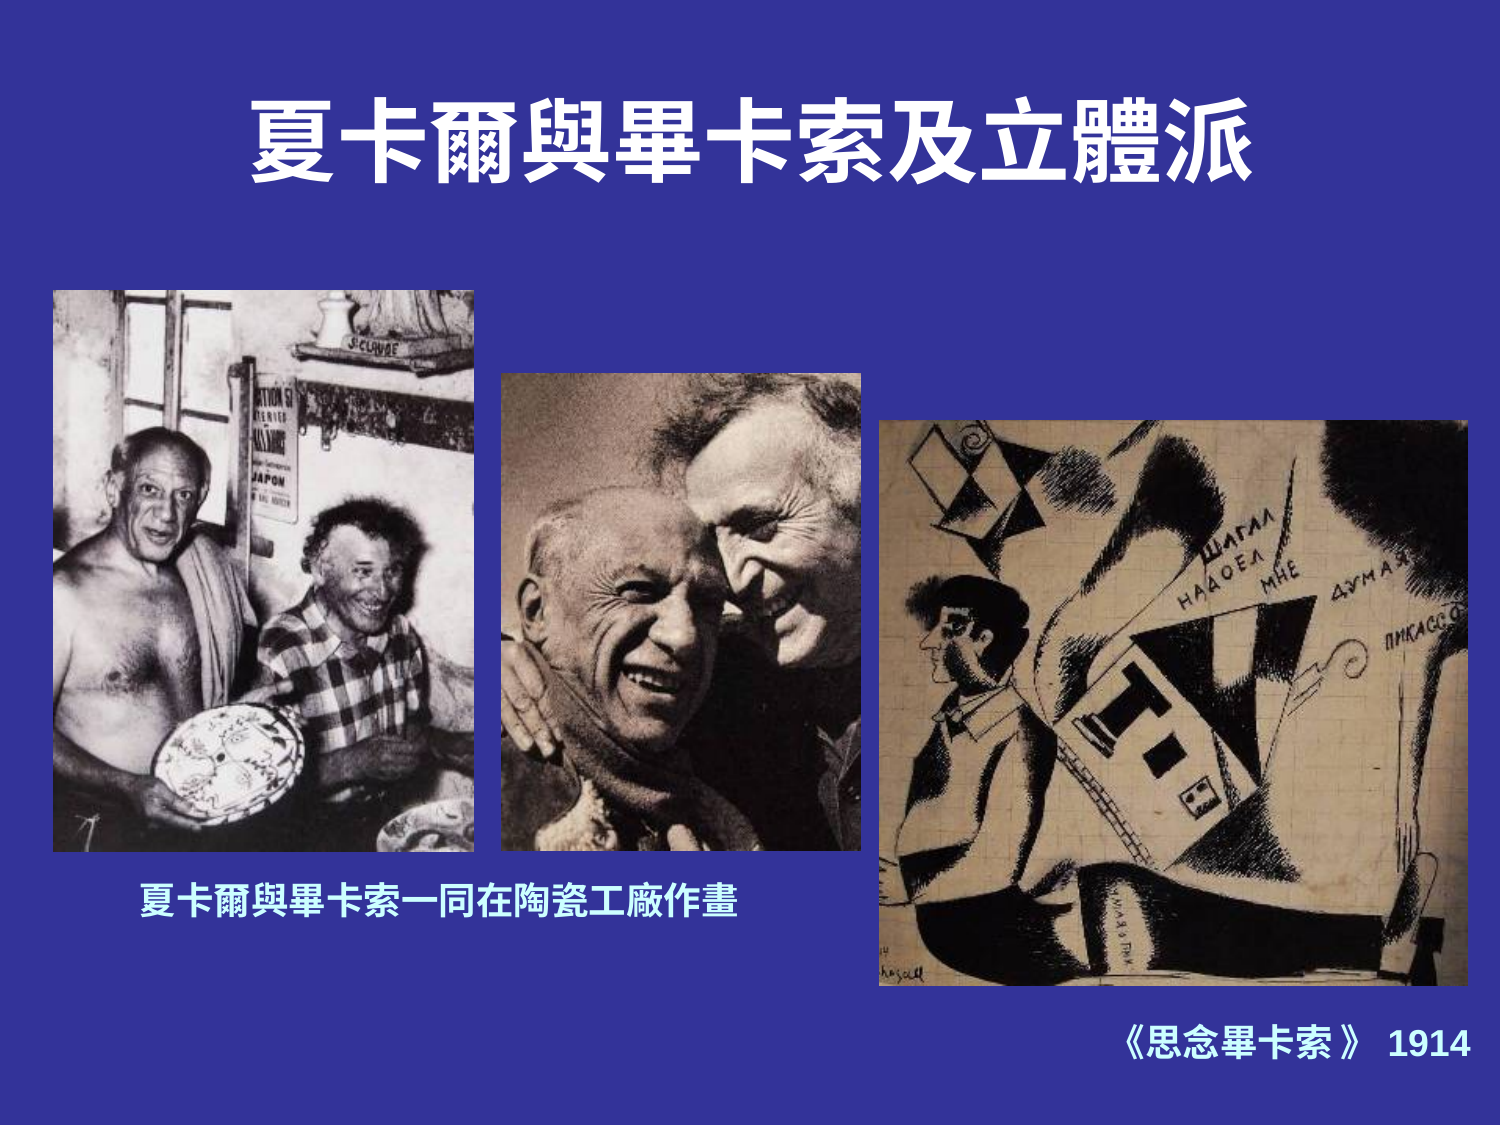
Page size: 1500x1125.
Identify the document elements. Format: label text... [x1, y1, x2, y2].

text_box 夏卡爾與畢卡索一同在陶瓷工廠作畫 [123, 869, 833, 930]
picture [879, 420, 1468, 986]
text_box 《思念畢卡索 》1914 [1092, 1011, 1500, 1072]
picture [501, 373, 861, 852]
title 夏卡爾與畢卡索及立體派 [75, 45, 1426, 233]
picture [53, 290, 474, 852]
